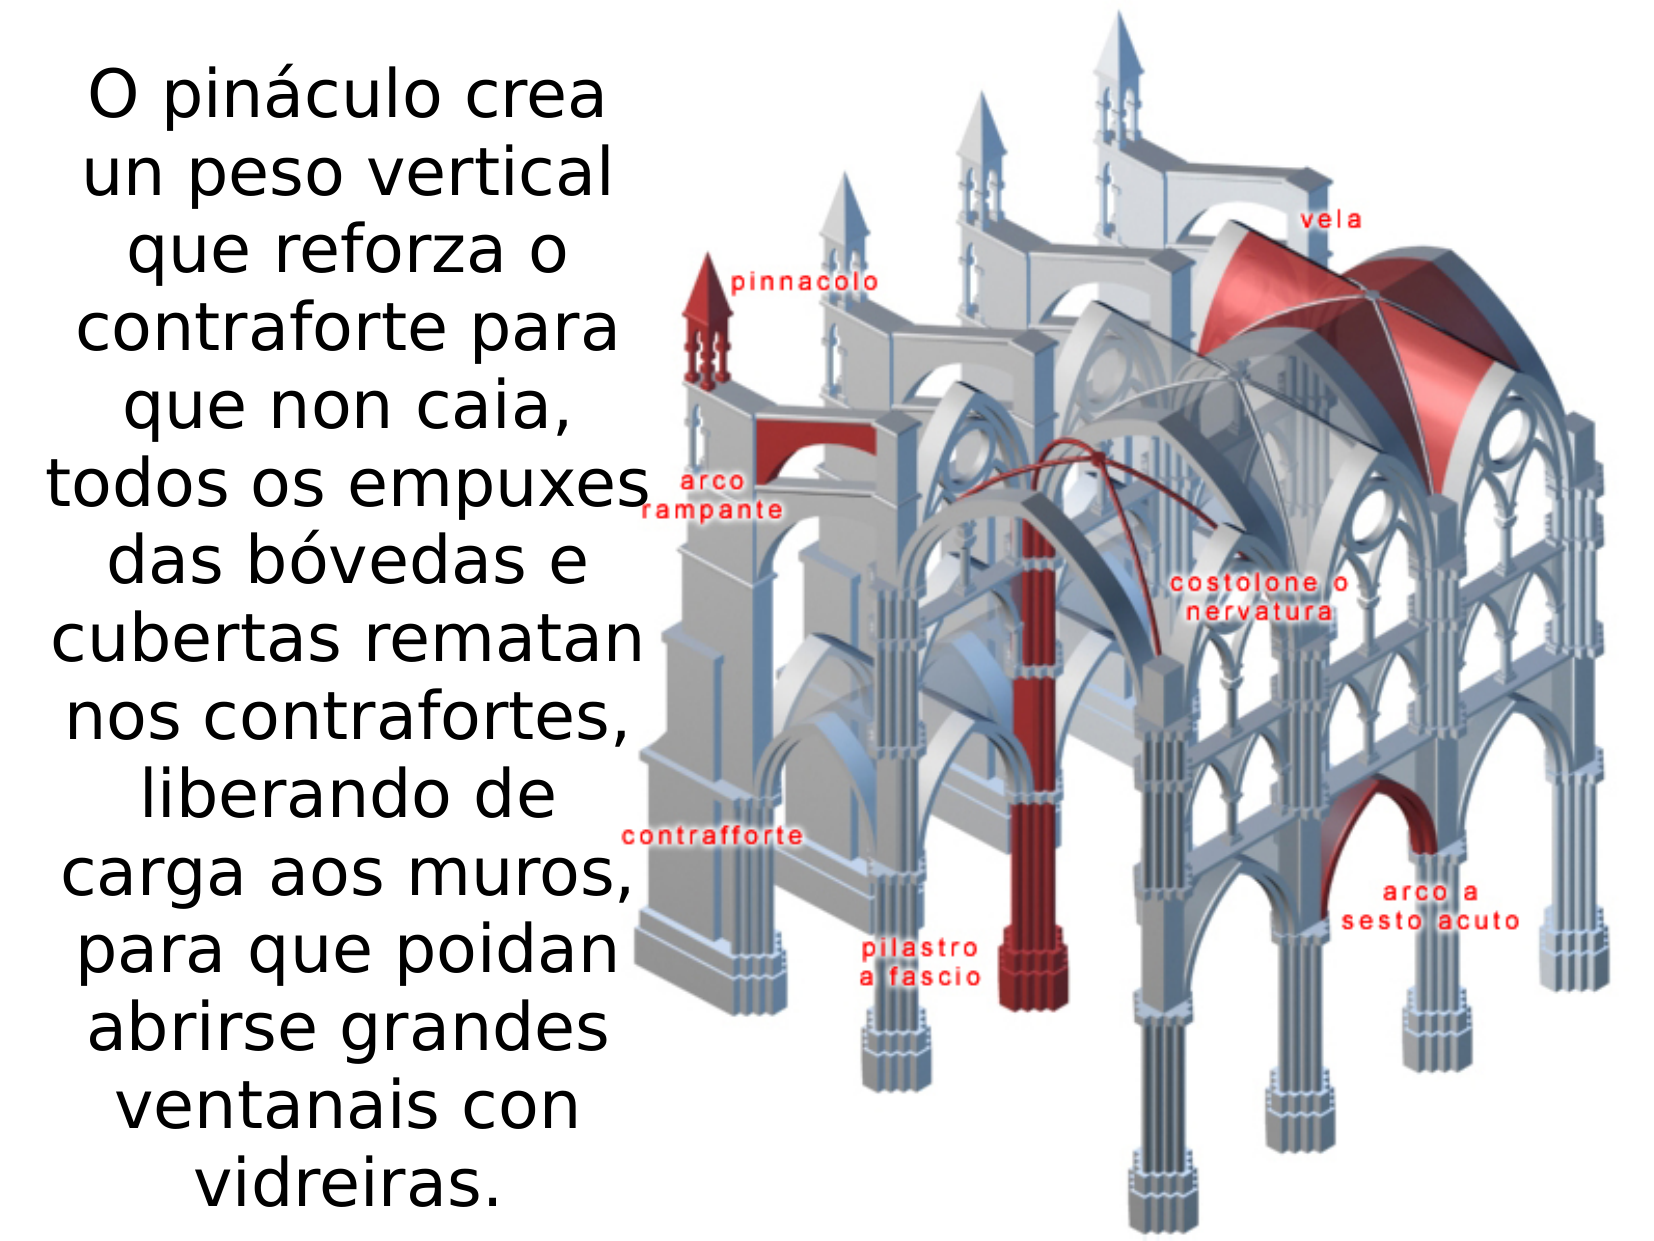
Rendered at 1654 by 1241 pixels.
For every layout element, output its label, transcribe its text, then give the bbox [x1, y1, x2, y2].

text_box O pináculo crea un peso vertical que reforza o contraforte para que non caia, todos os empuxes das bóvedas e cubertas rematan nos contrafortes, liberando de carga aos muros, para que poidan abrirse grandes ventanais con vidreiras. [23, 48, 674, 1230]
picture [589, 0, 1654, 1241]
